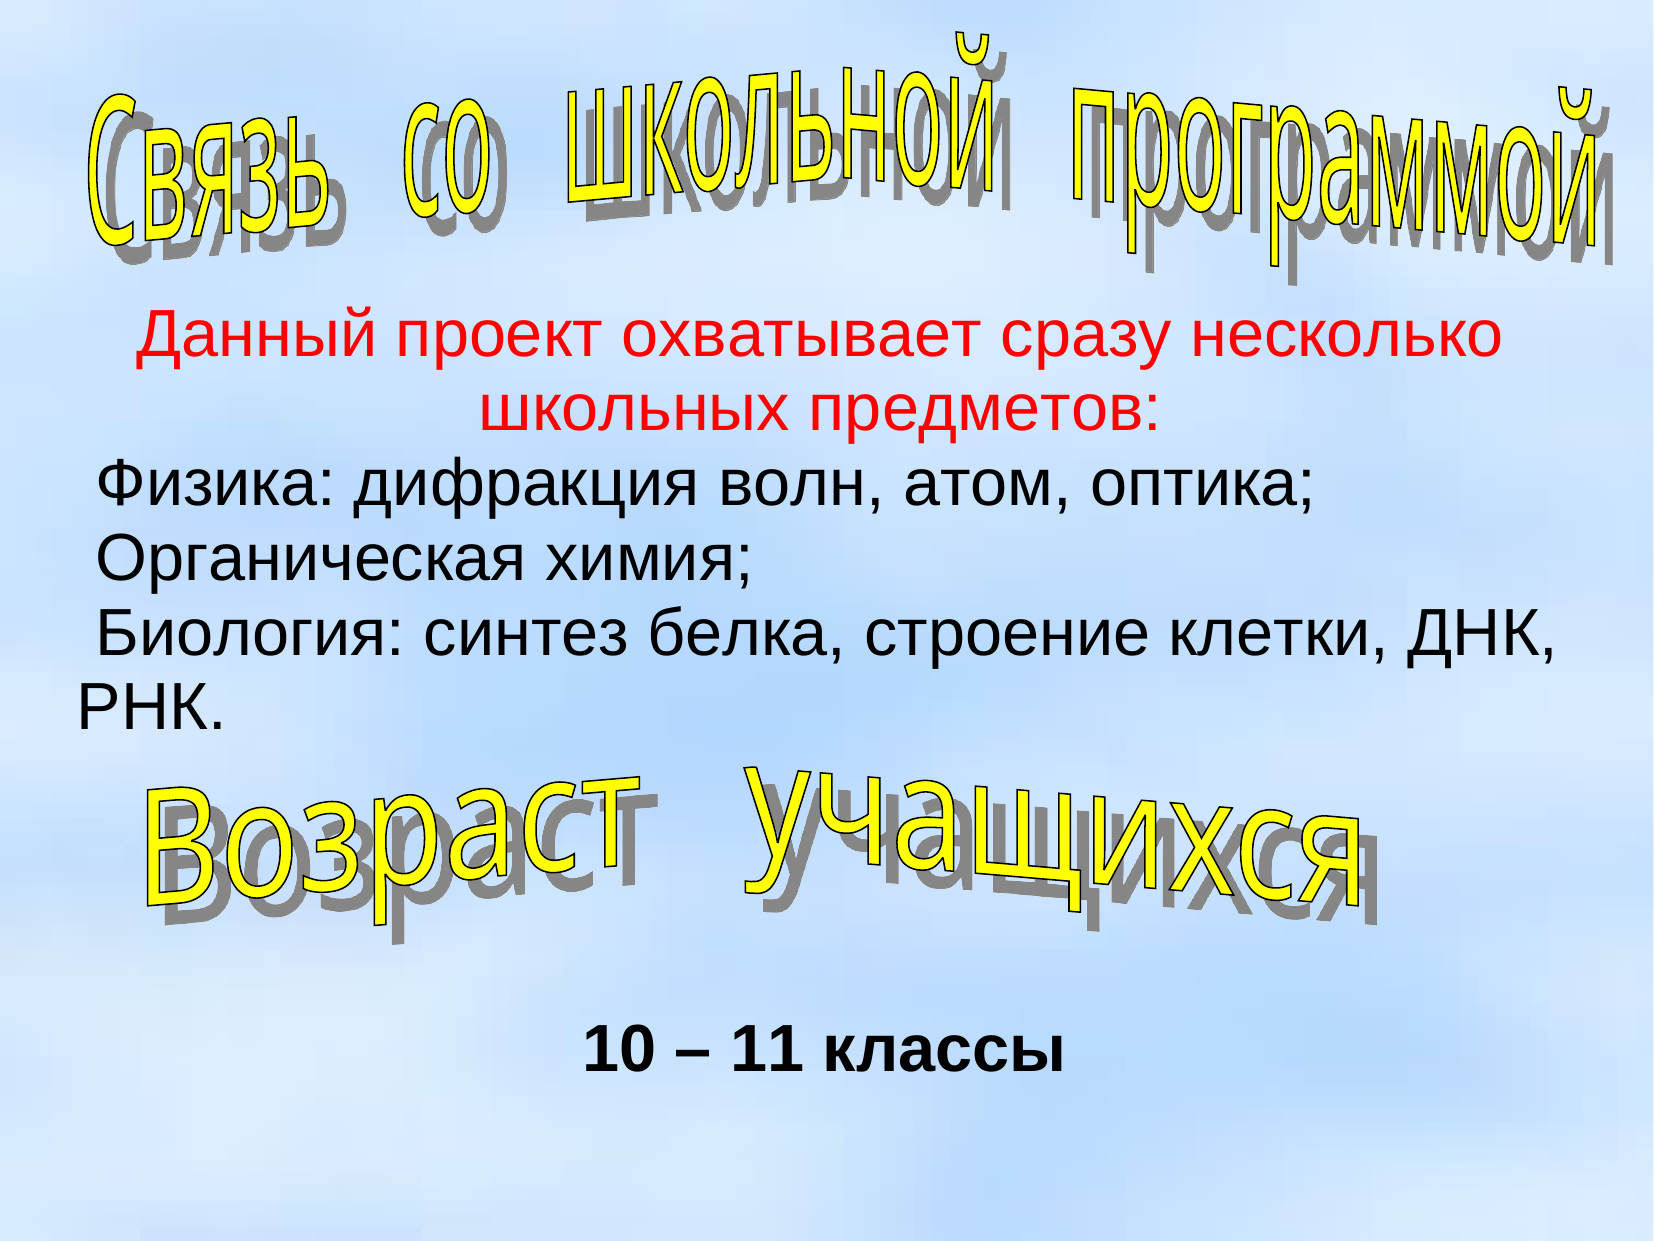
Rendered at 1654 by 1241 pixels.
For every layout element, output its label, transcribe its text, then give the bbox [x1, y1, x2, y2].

text_box Связь со школьной программой [1571, 134, 1595, 246]
text_box Возраст учащихся [303, 801, 358, 893]
text_box Возраст учащихся [896, 780, 954, 872]
text_box Связь со школьной программой [956, 32, 989, 56]
text_box Возраст учащихся [449, 788, 507, 880]
subtitle Данный проект охватывает сразу несколько школьных предметов: Физика: дифракция волн, атом, оптика; Органическая химия; Биология: синтез белка, строение клетки, ДНК, РНК. [76, 118, 1565, 922]
title [82, 56, 1571, 250]
text_box 10 – 11 классы [567, 1003, 1082, 1094]
text_box Возраст учащихся [227, 807, 292, 899]
text_box Возраст учащихся [1298, 815, 1359, 906]
text_box Возраст учащихся [1240, 809, 1292, 901]
text_box Связь со школьной программой [1571, 88, 1592, 120]
text_box Возраст учащихся [147, 787, 213, 906]
text_box Возраст учащихся [975, 786, 1081, 913]
text_box Возраст учащихся [582, 776, 640, 867]
text_box Возраст учащихся [744, 767, 811, 894]
text_box Возраст учащихся [1093, 796, 1156, 889]
text_box Возраст учащихся [1169, 802, 1234, 896]
text_box Возраст учащихся [820, 772, 880, 865]
text_box Возраст учащихся [524, 782, 576, 873]
text_box Возраст учащихся [374, 794, 437, 926]
picture [0, 0, 1654, 1241]
